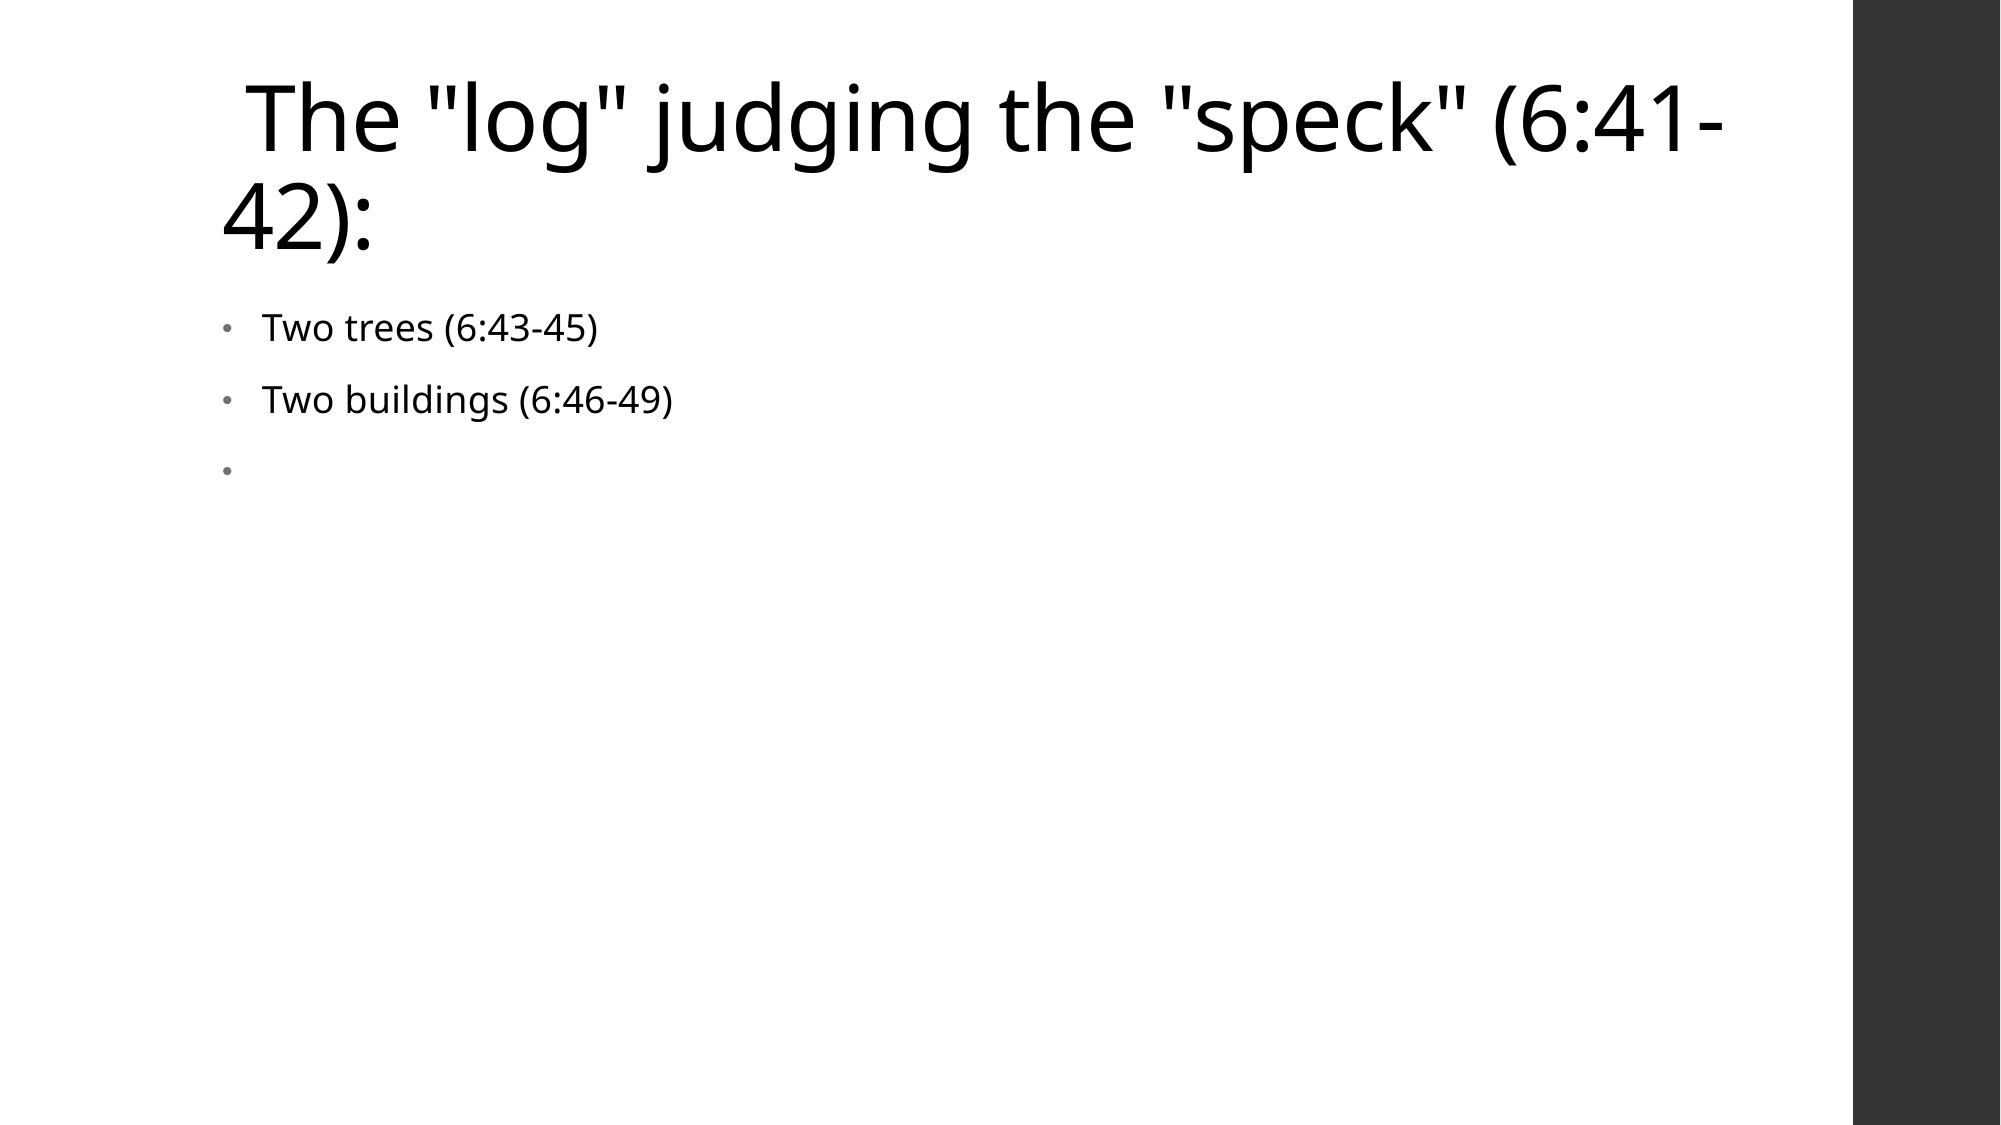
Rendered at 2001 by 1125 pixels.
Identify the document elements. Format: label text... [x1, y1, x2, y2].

list Two trees (6:43-45) Two buildings (6:46-49) [206, 299, 1617, 1014]
title The "log" judging the "speck" (6:41-42): [206, 60, 1797, 278]
